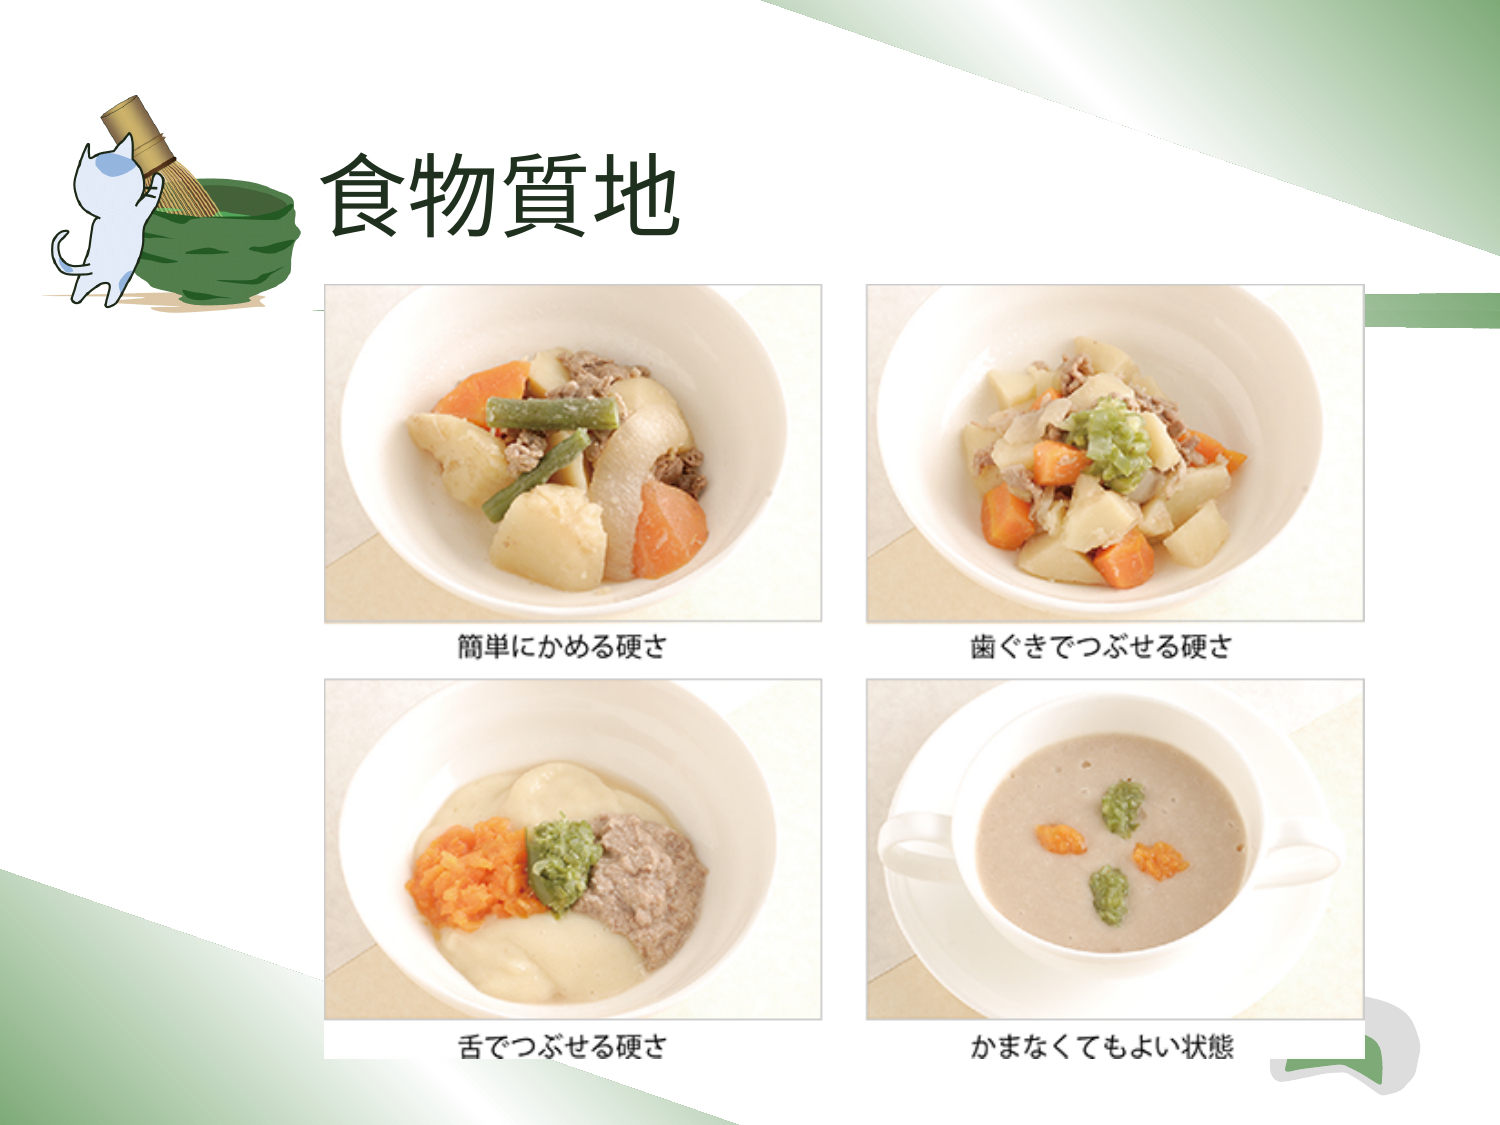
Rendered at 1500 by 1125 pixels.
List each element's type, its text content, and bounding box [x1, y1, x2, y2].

picture [324, 284, 1365, 1059]
title 食物質地 [301, 99, 1388, 288]
picture [29, 90, 306, 318]
